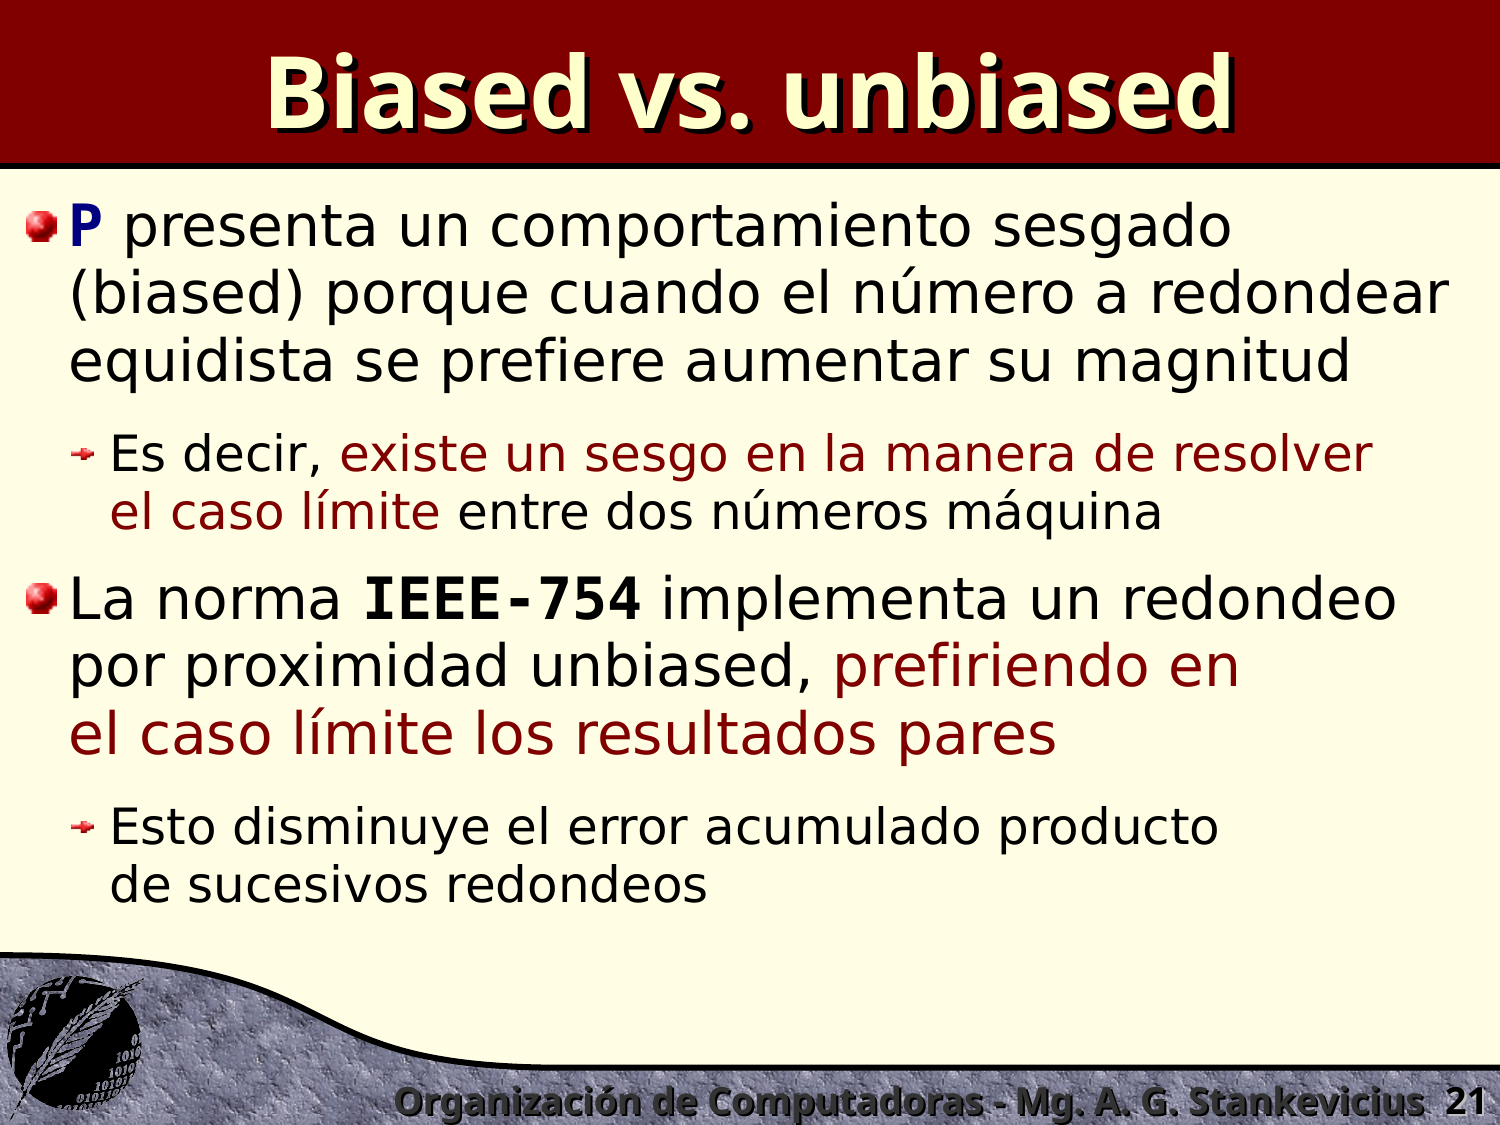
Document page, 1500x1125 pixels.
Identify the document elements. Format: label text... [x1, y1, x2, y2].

picture [1058, 1100, 1065, 1110]
title Biased vs. unbiased [15, 5, 1485, 160]
picture [802, 1100, 806, 1110]
picture [0, 959, 1500, 1125]
picture [448, 1100, 455, 1110]
list P presenta un comportamiento sesgado (biased) porque cuando el número a redondear equidista se prefiere aumentar su magnitud Es decir, existe un sesgo en la manera de resolver el caso límite entre dos números máquina La norma IEEE-754 implementa un redondeo por proximidad unbiased, prefiriendo en el caso límite los resultados pares Esto disminuye el error acumulado producto de sucesivos redondeos [11, 192, 1486, 935]
